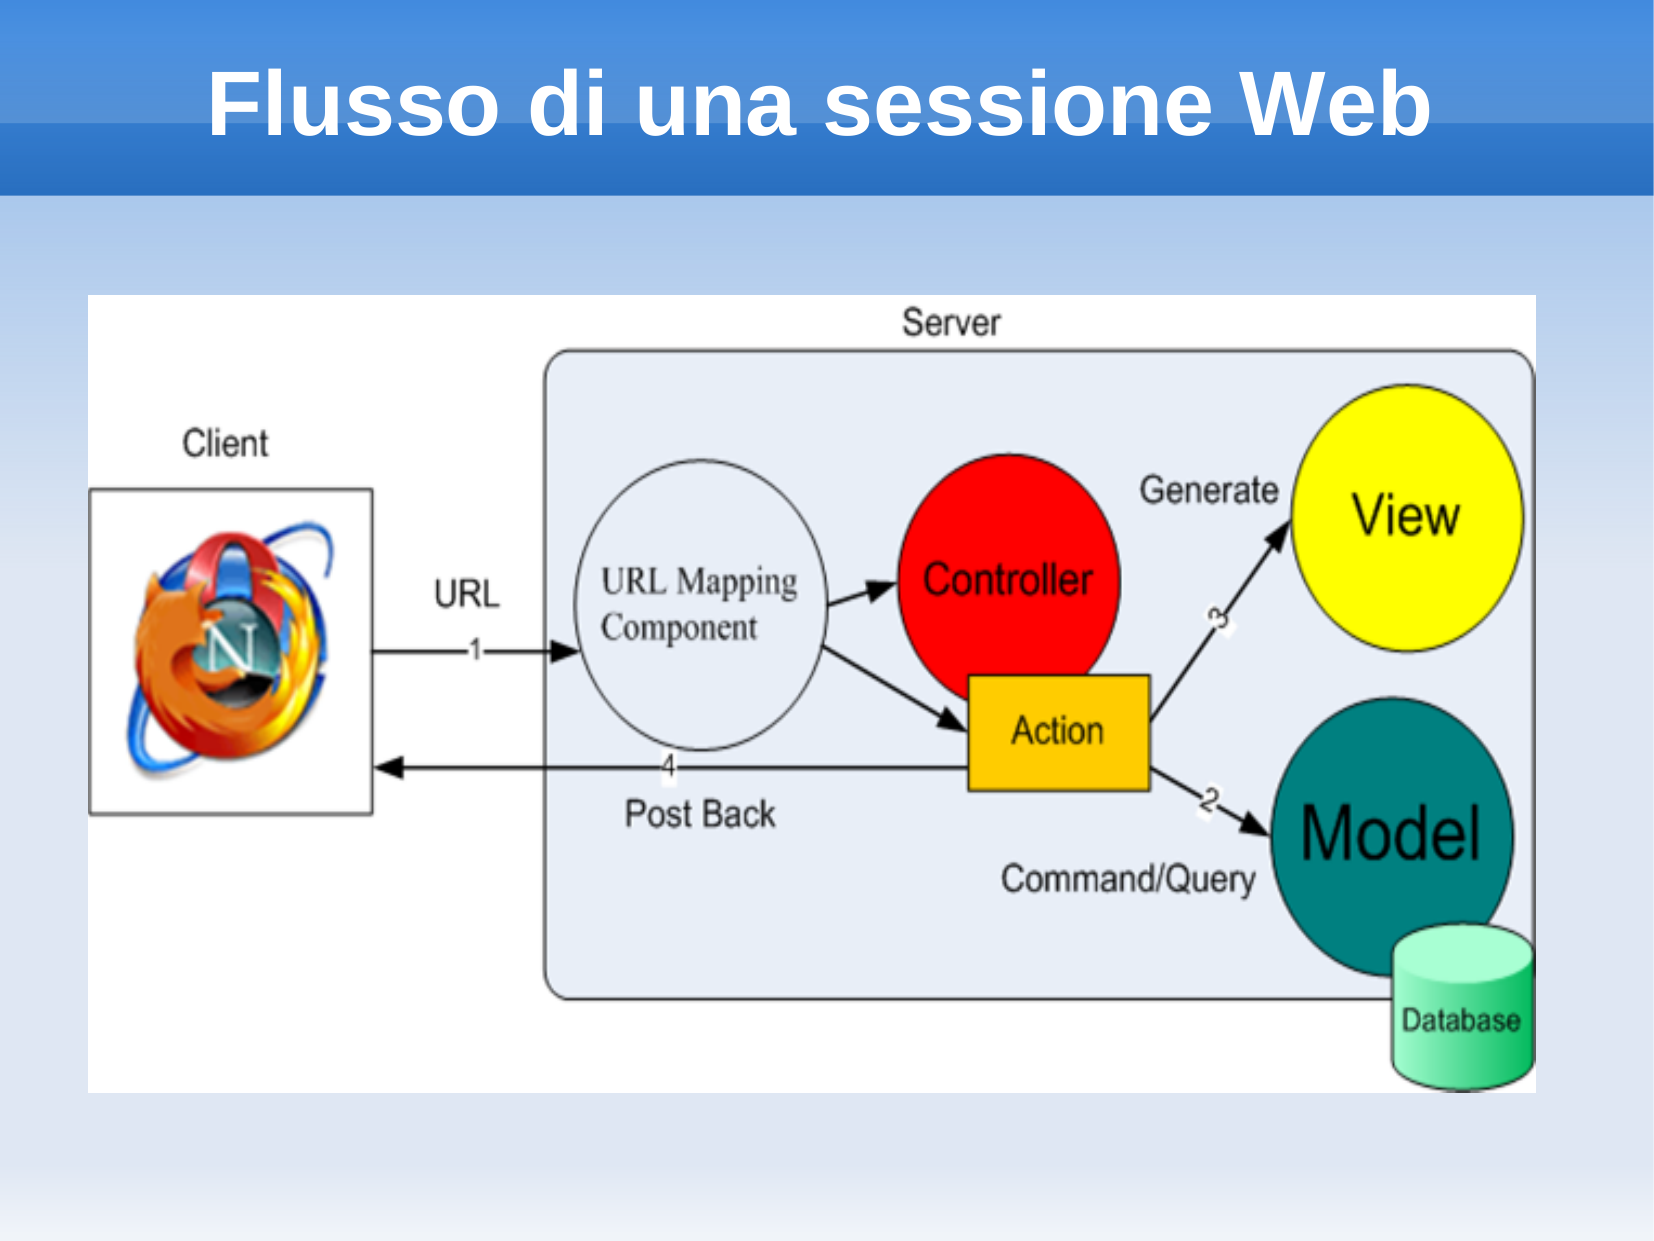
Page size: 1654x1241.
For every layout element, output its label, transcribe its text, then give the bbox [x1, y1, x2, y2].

picture [0, 0, 1654, 1241]
title Flusso di una sessione Web [76, 7, 1565, 200]
